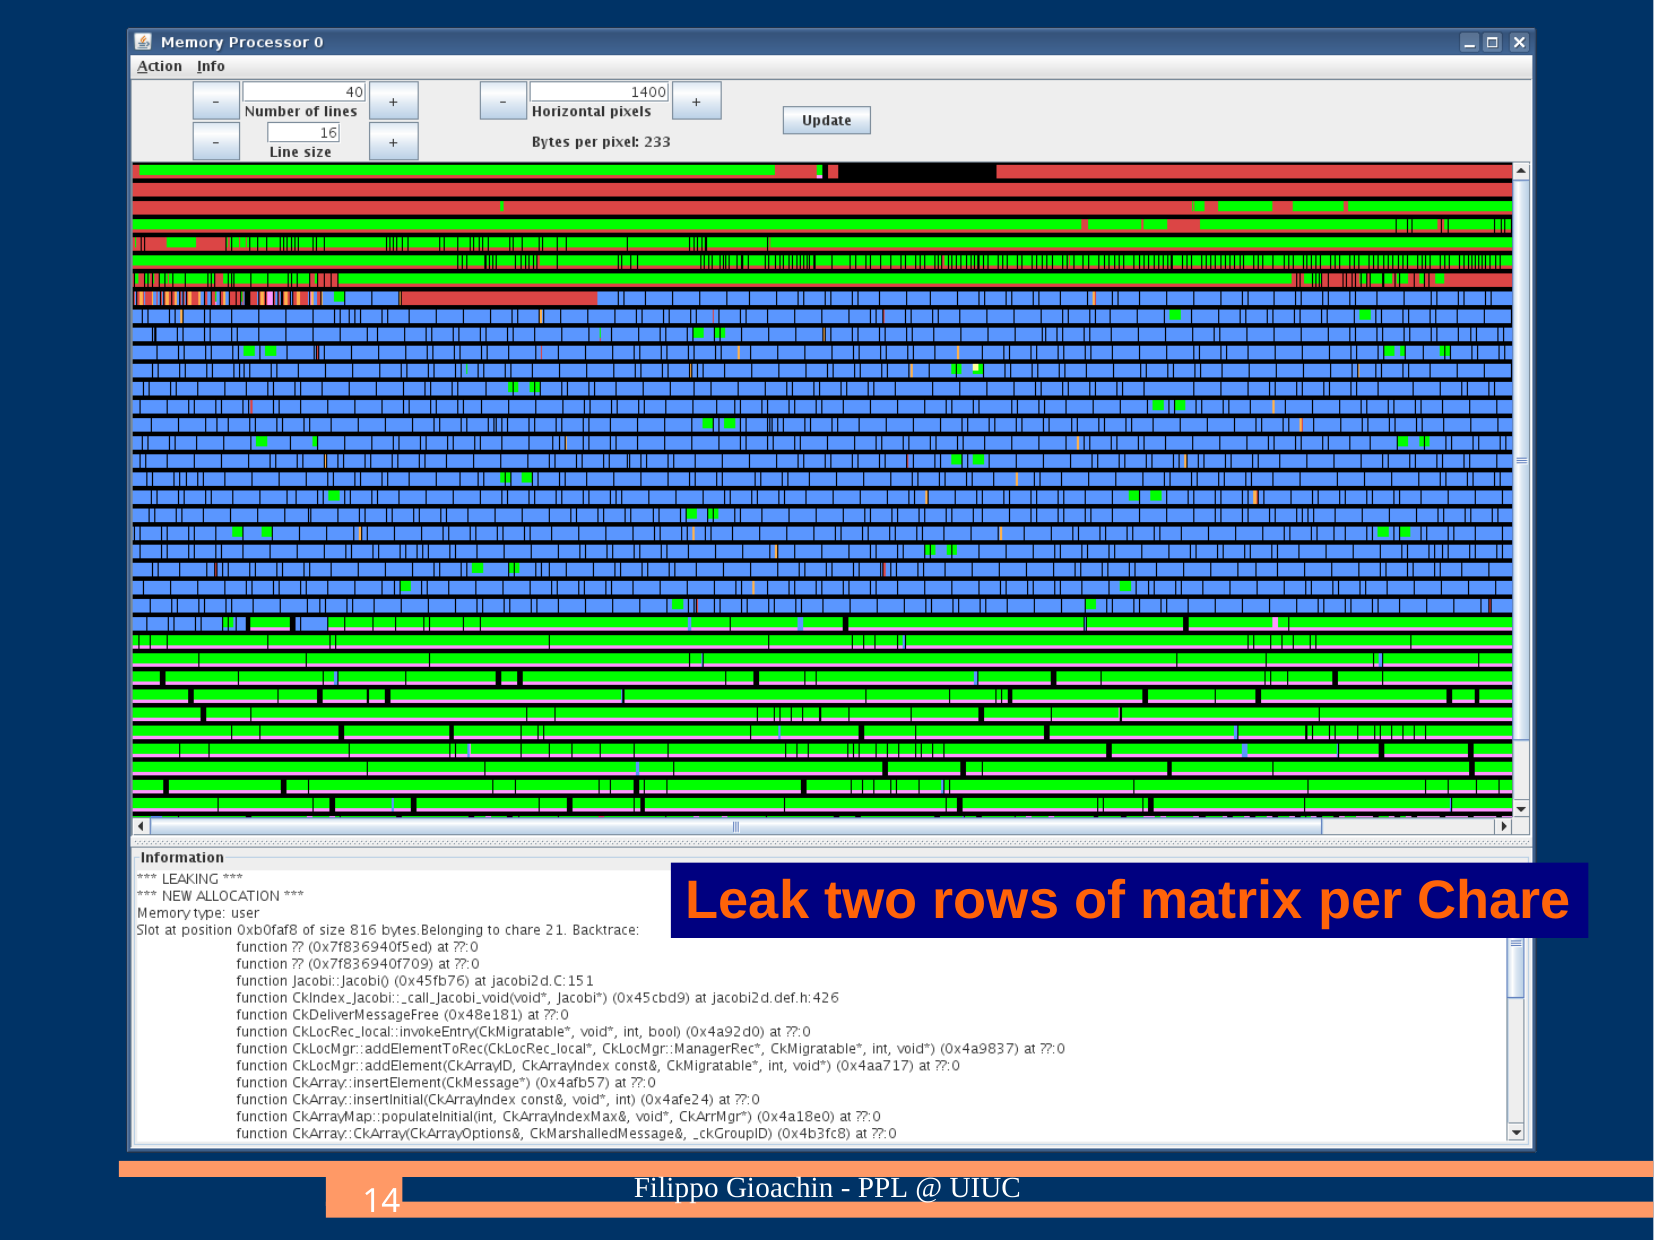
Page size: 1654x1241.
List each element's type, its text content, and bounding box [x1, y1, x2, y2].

picture [126, 27, 1537, 1153]
text_box Leak two rows of matrix per Chare [670, 862, 1589, 938]
